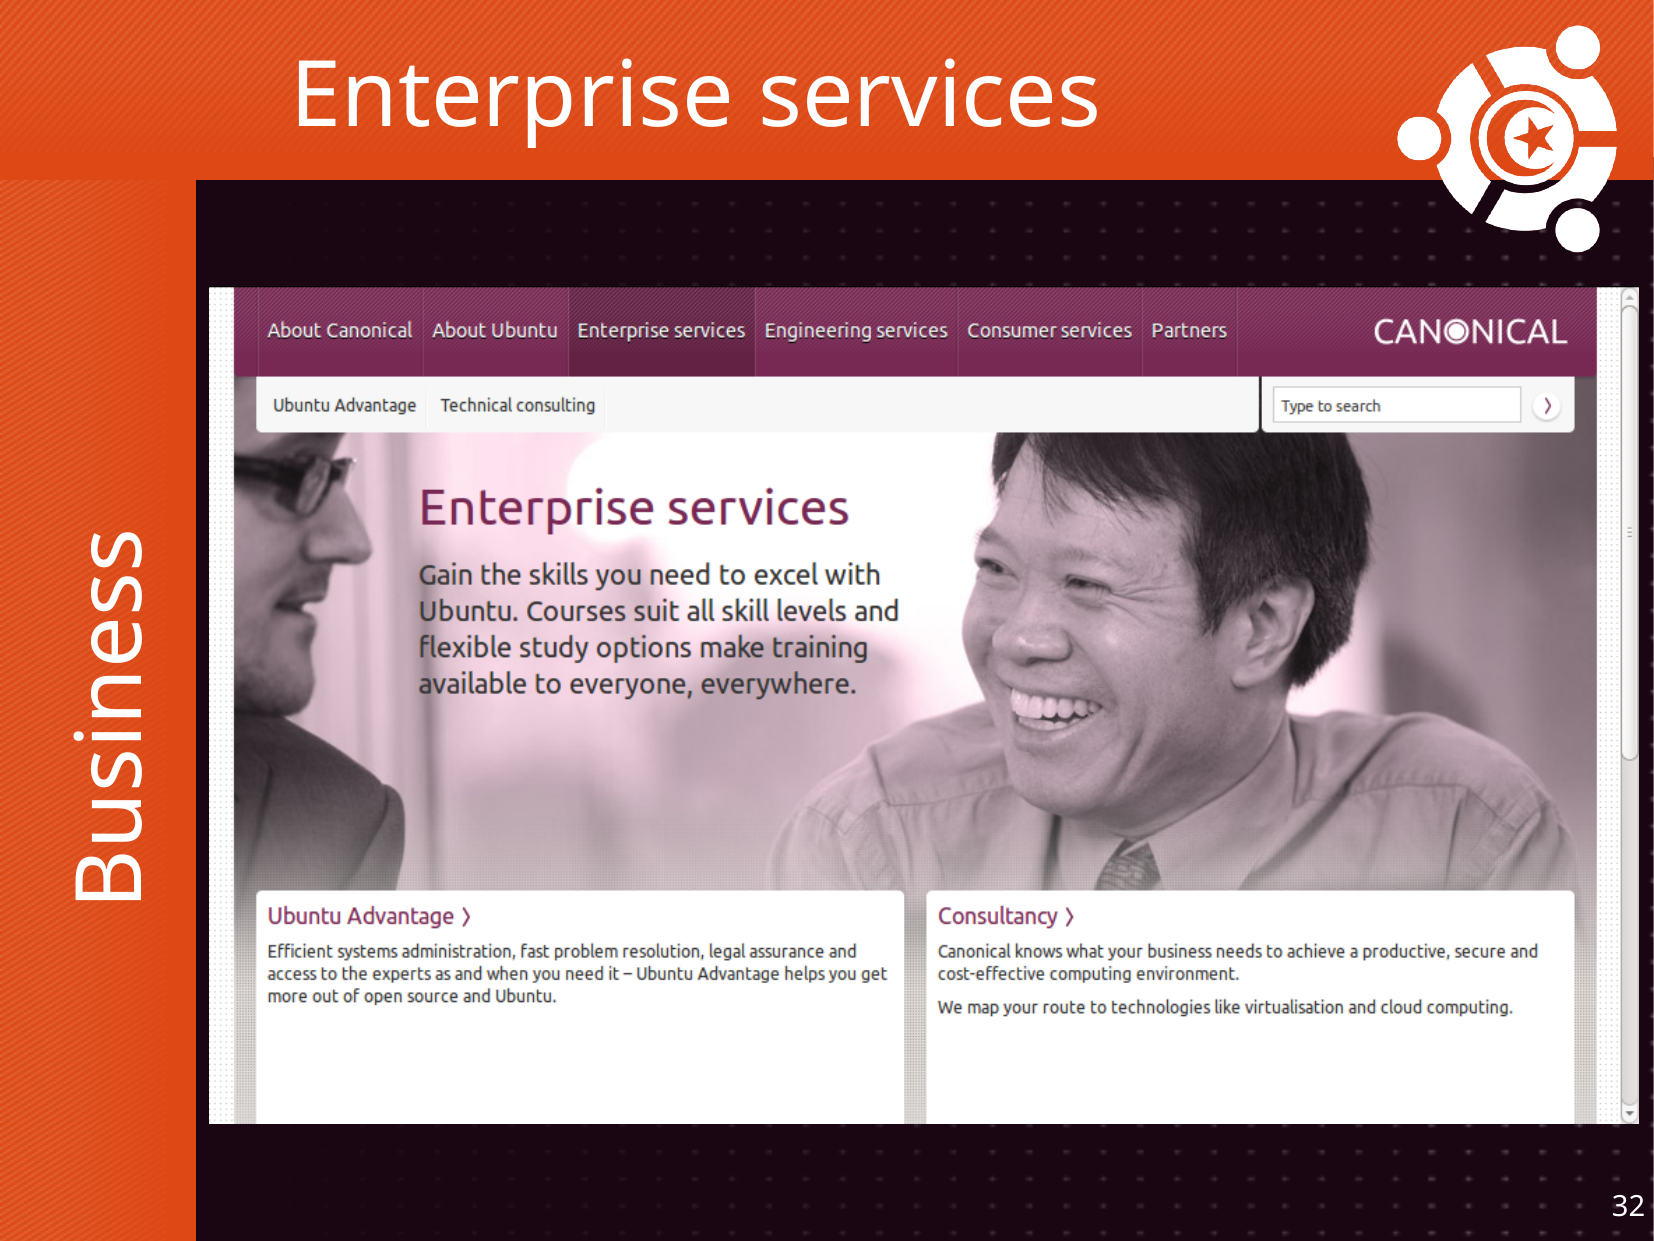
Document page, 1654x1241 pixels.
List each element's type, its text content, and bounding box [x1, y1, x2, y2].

title Enterprise services [0, 2, 1394, 181]
picture [0, 0, 1654, 1241]
title Business [17, 210, 196, 1229]
